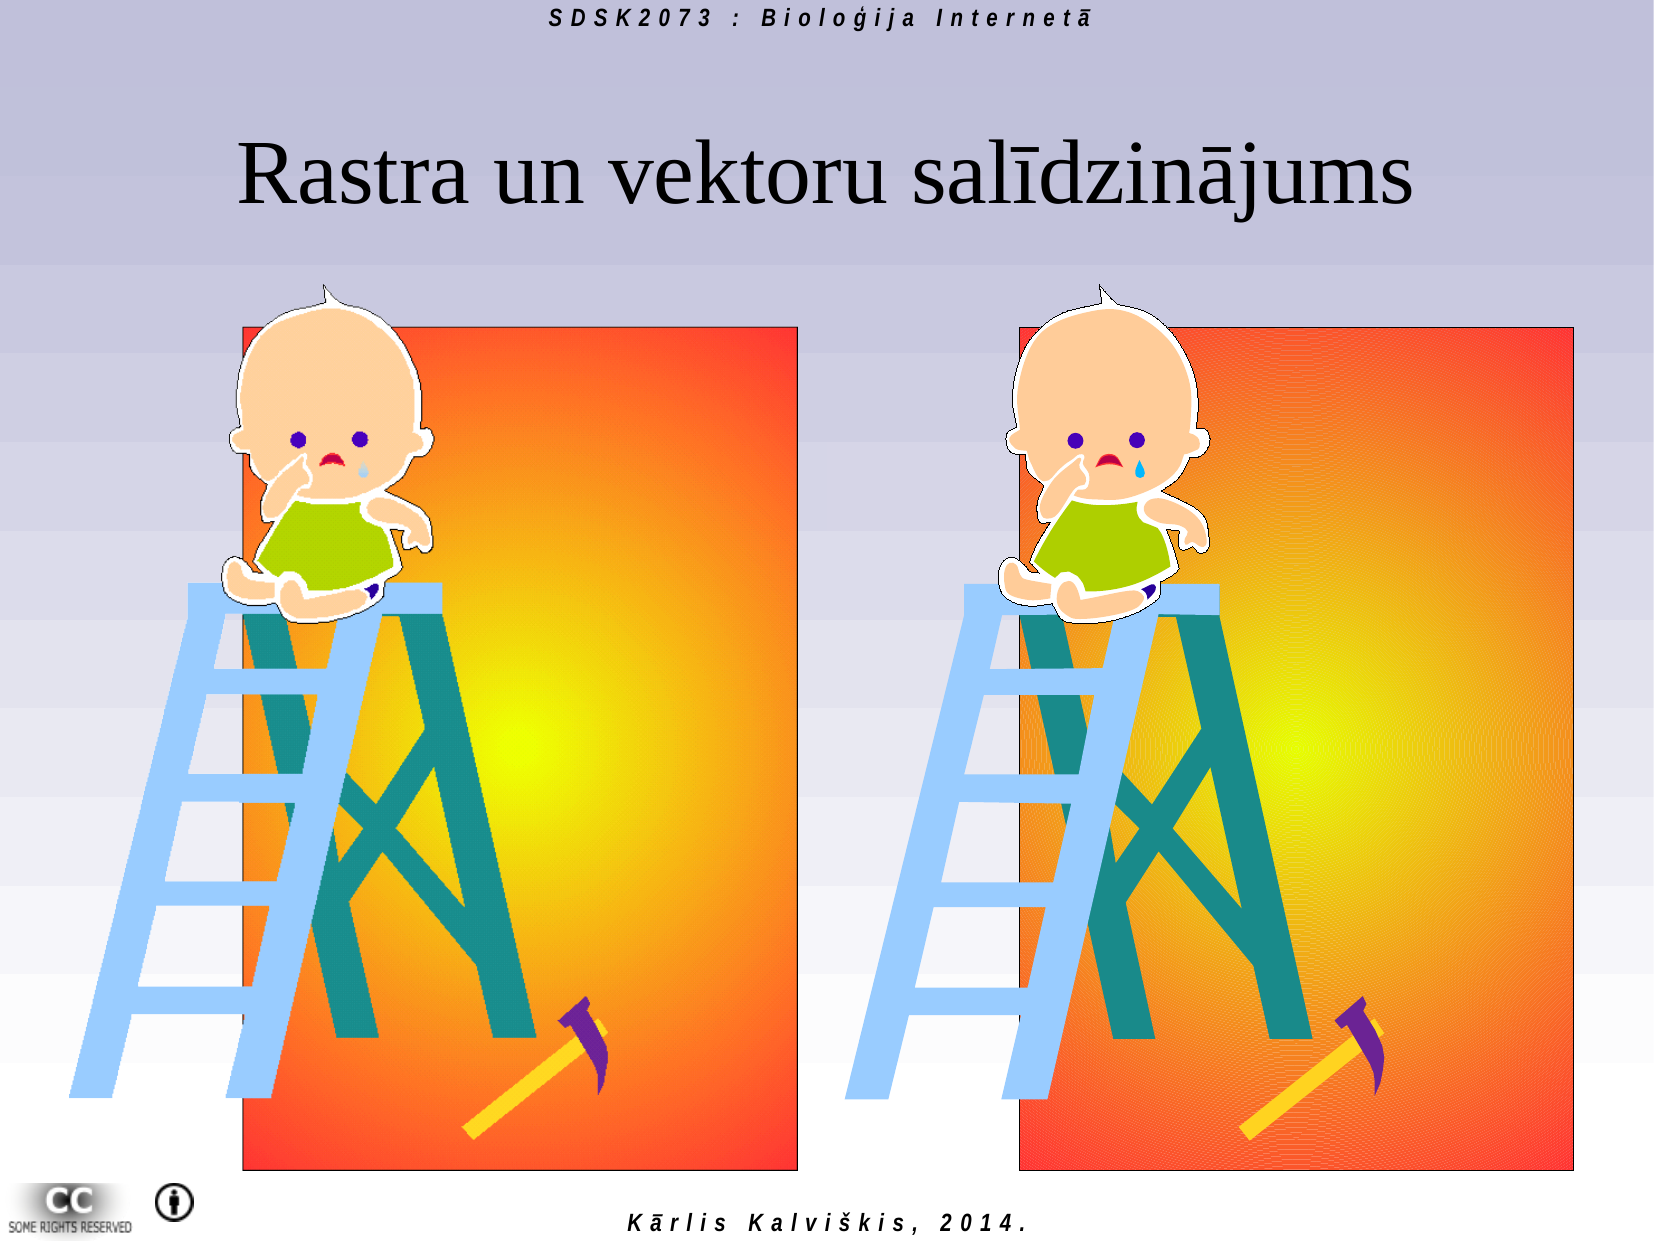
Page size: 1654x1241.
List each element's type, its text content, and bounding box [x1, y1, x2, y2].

picture [0, 0, 1654, 1241]
text_box [844, 284, 1574, 1171]
title Rastra un vektoru salīdzinājums [29, 49, 1625, 296]
